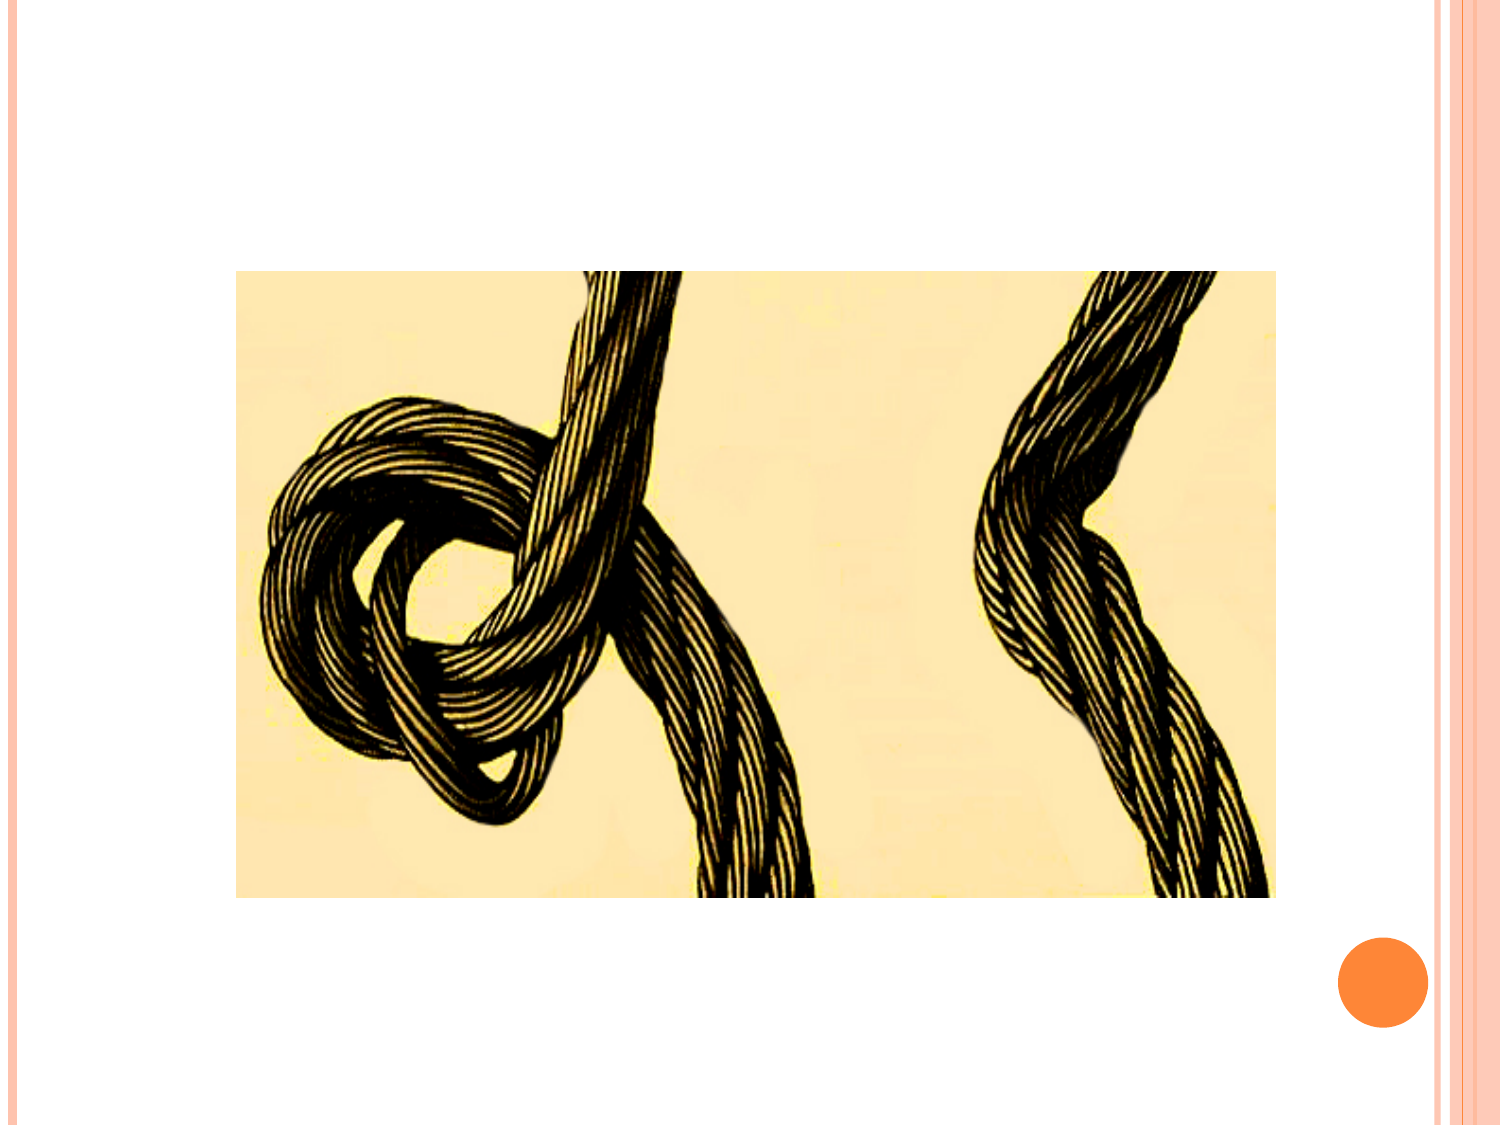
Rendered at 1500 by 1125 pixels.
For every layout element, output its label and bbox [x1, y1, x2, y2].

picture [236, 271, 1276, 898]
